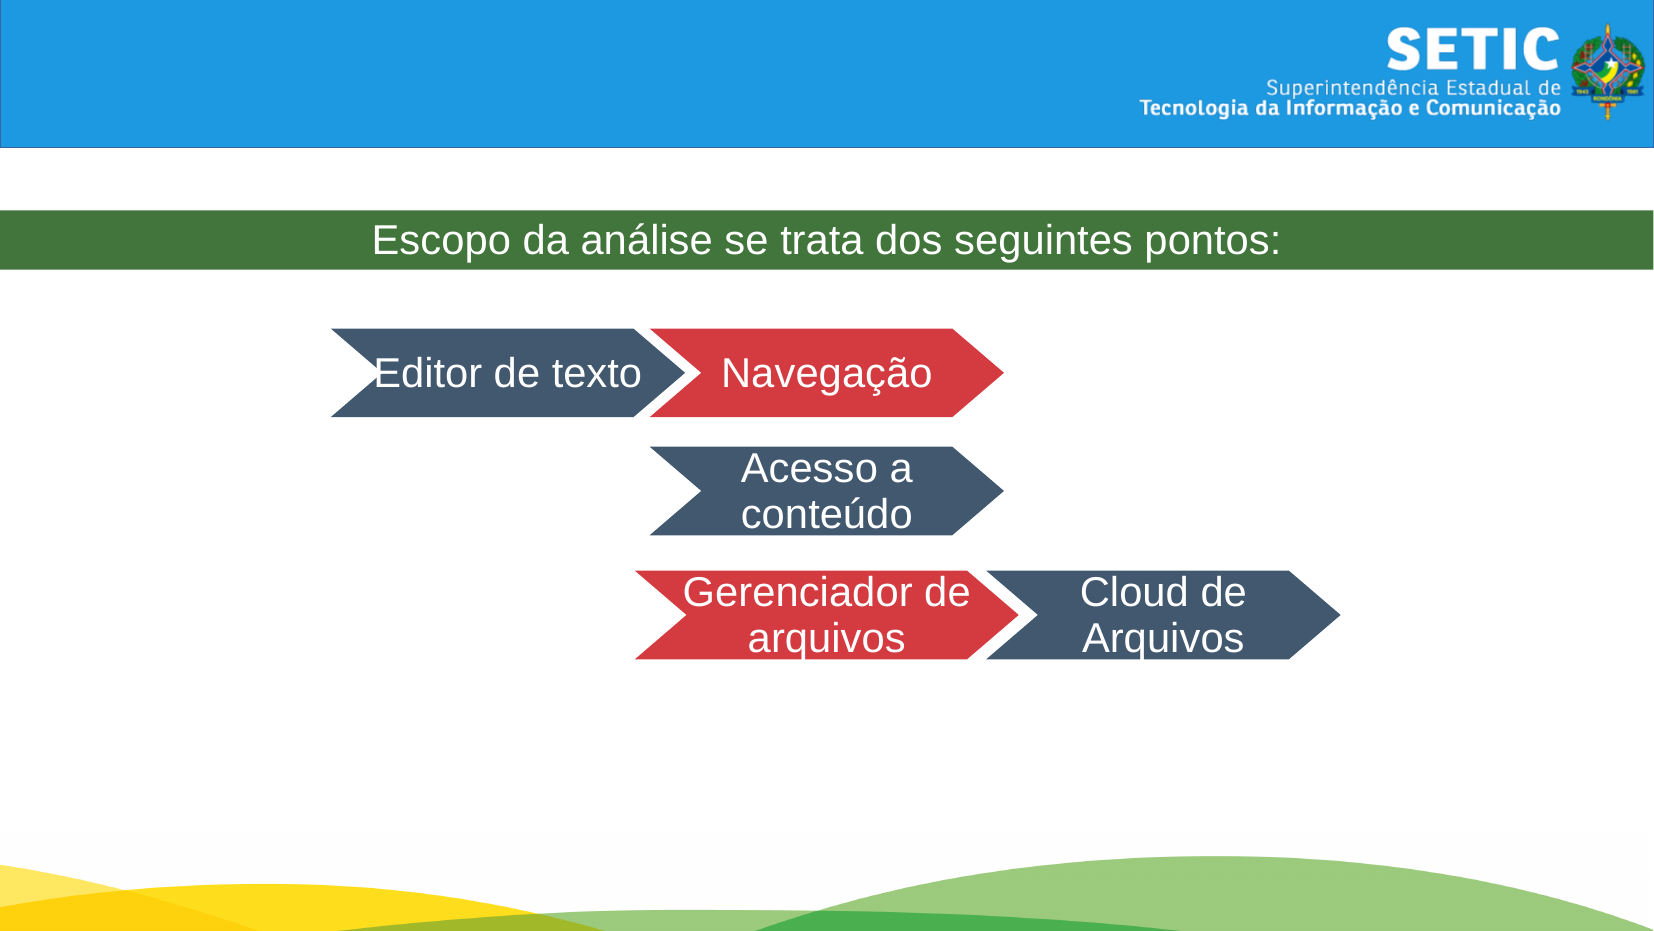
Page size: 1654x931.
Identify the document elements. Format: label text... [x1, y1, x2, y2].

text_box Acesso a conteúdo [649, 446, 1004, 536]
text_box Editor de texto [330, 328, 686, 418]
text_box Cloud de Arquivos [986, 570, 1341, 660]
picture [1570, 19, 1646, 125]
text_box [0, 0, 1654, 148]
picture [0, 826, 1654, 931]
text_box Escopo da análise se trata dos seguintes pontos: [0, 210, 1654, 270]
picture [1135, 23, 1566, 125]
text_box Navegação [649, 328, 1004, 418]
text_box Gerenciador de arquivos [634, 570, 1019, 660]
